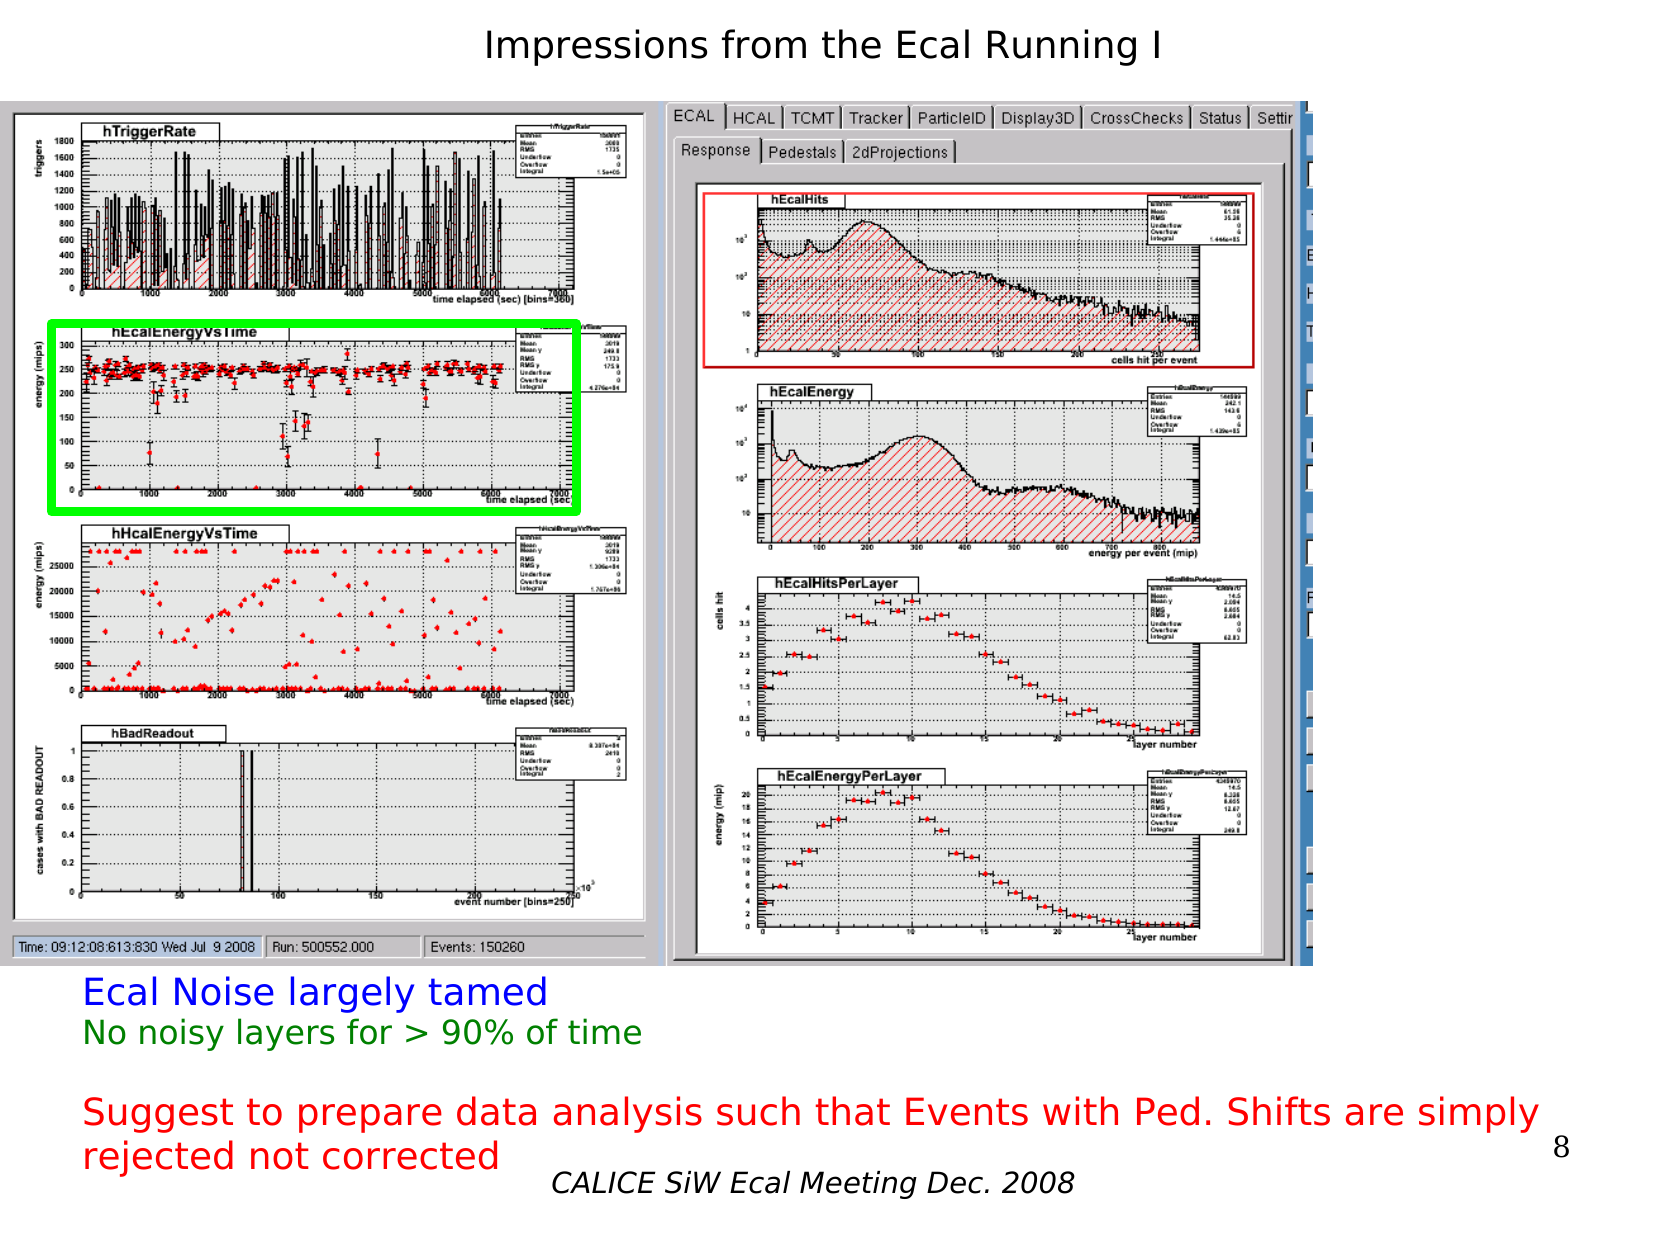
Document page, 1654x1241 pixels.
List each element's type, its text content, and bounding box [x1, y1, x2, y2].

text_box Impressions from the Ecal Running I [469, 16, 1163, 76]
picture [0, 101, 1313, 966]
text_box Ecal Noise largely tamed No noisy layers for > 90% of time Suggest to prepare data analysis such that Events with Ped. Shifts are simply rejected not corrected [67, 963, 1525, 1186]
